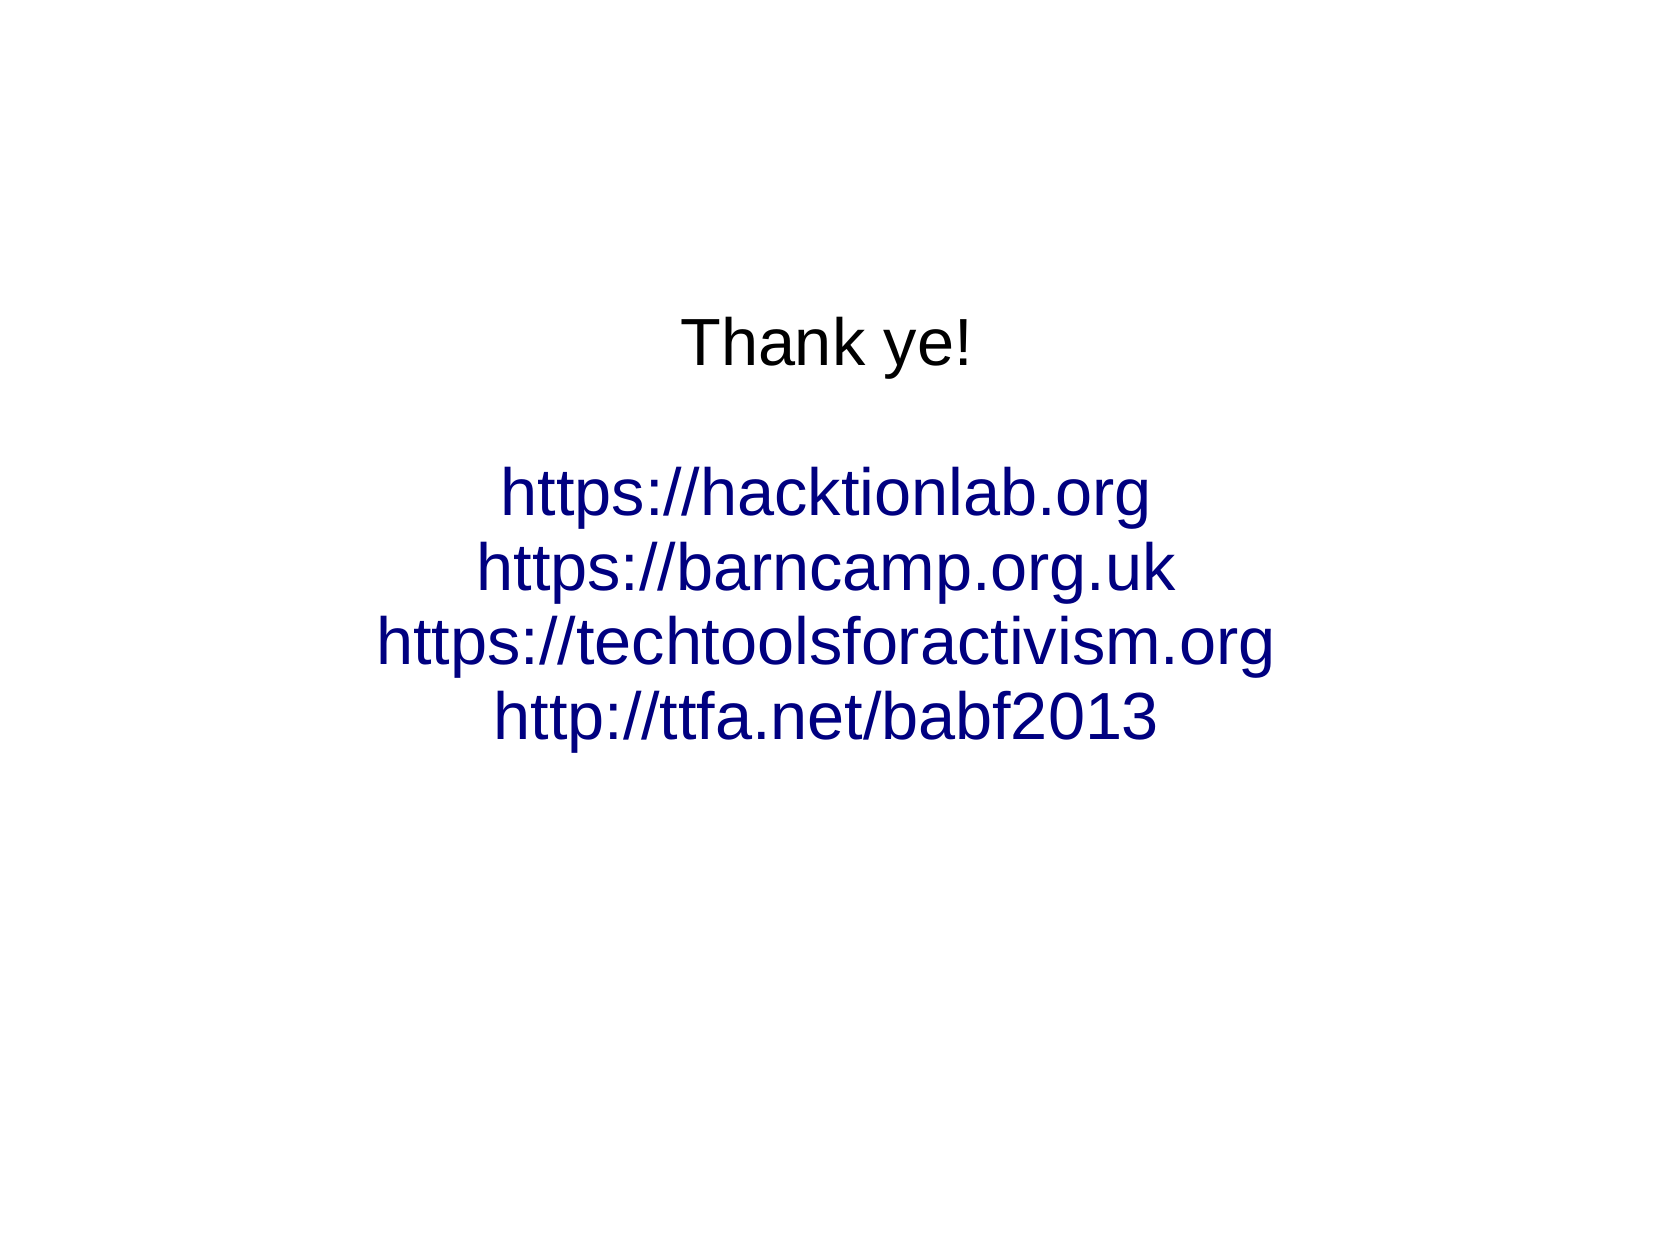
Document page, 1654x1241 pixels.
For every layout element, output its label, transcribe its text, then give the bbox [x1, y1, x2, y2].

subtitle Thank ye! https://hacktionlab.org https://barncamp.org.uk https://techtoolsforactivism.org http://ttfa.net/babf2013 [82, 49, 1571, 1010]
